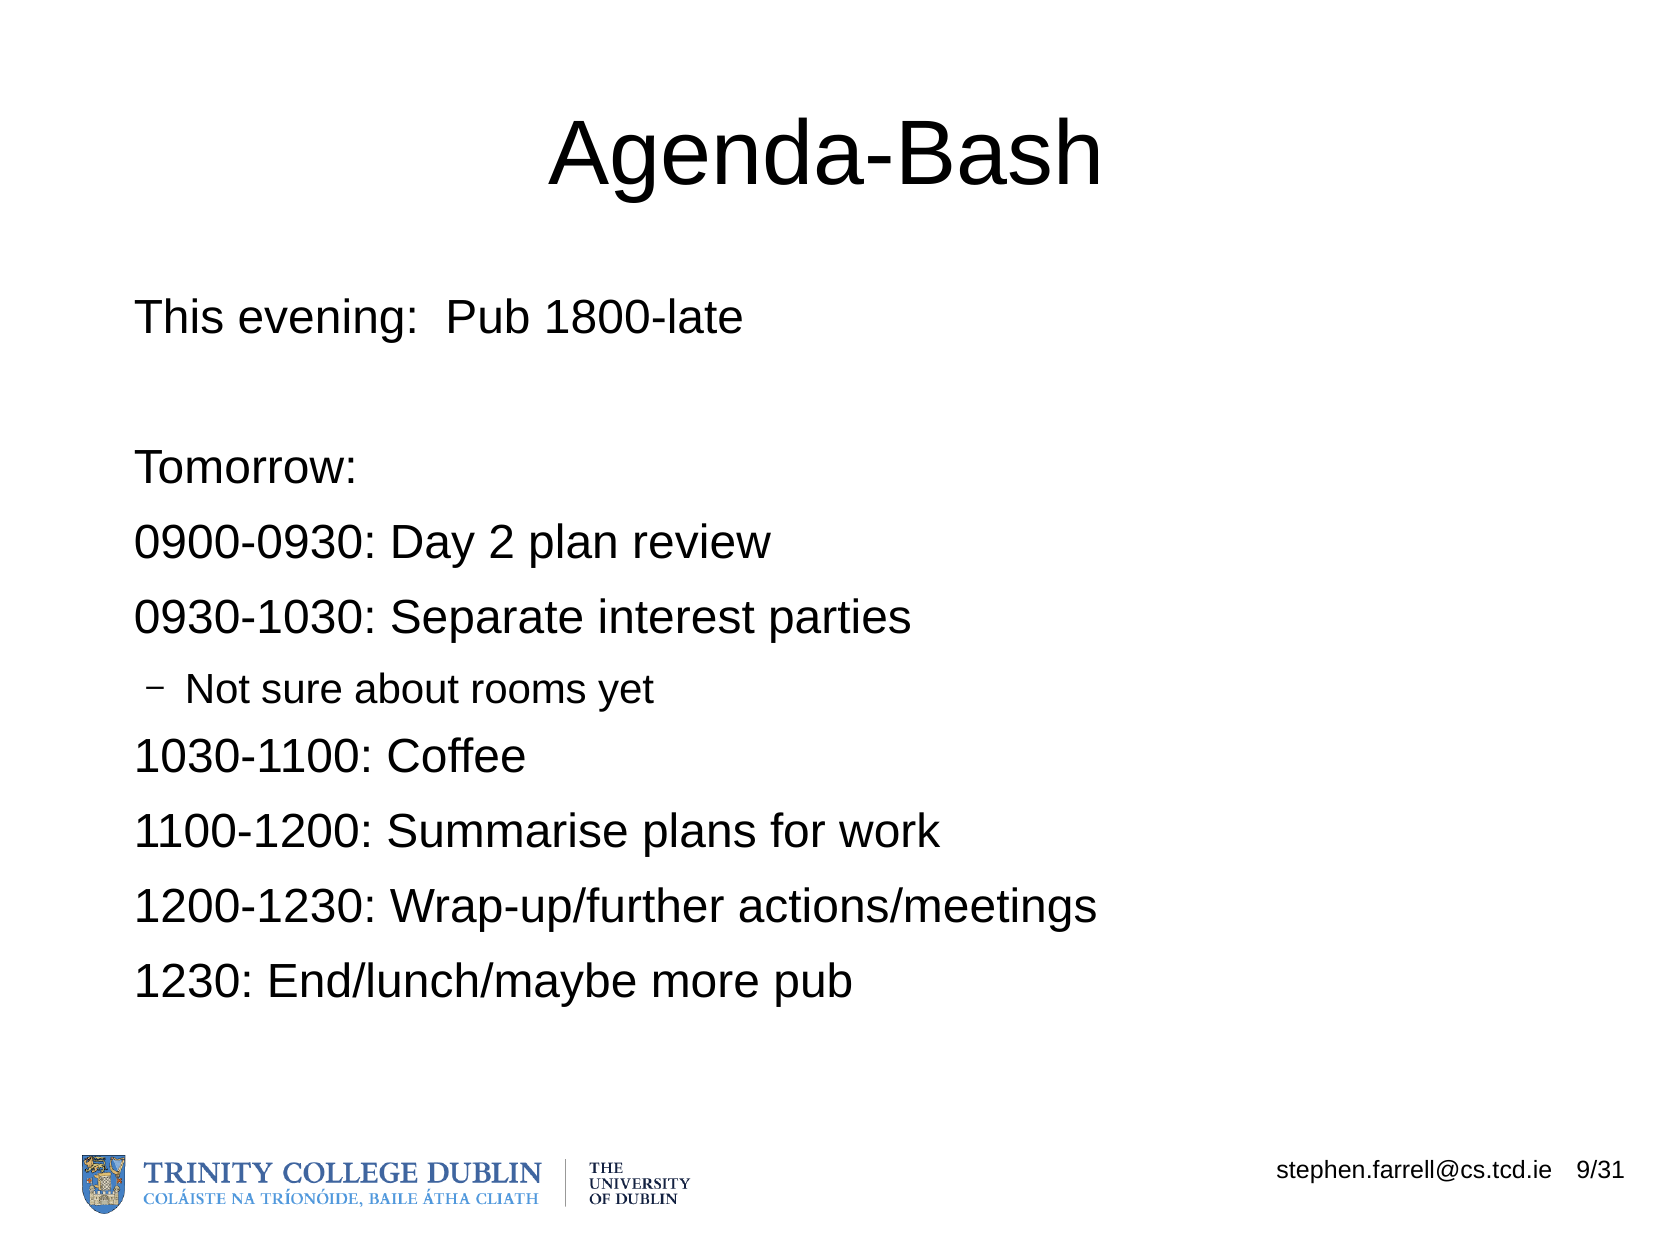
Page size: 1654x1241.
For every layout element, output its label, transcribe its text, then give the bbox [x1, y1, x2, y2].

picture [82, 1155, 694, 1214]
title Agenda-Bash [82, 49, 1571, 257]
list This evening: Pub 1800-late Tomorrow: 0900-0930: Day 2 plan review 0930-1030: Separate interest parties Not sure about rooms yet 1030-1100: Coffee 1100-1200: Summarise plans for work 1200-1230: Wrap-up/further actions/meetings 1230: End/lunch/maybe more pub [82, 290, 1571, 1010]
